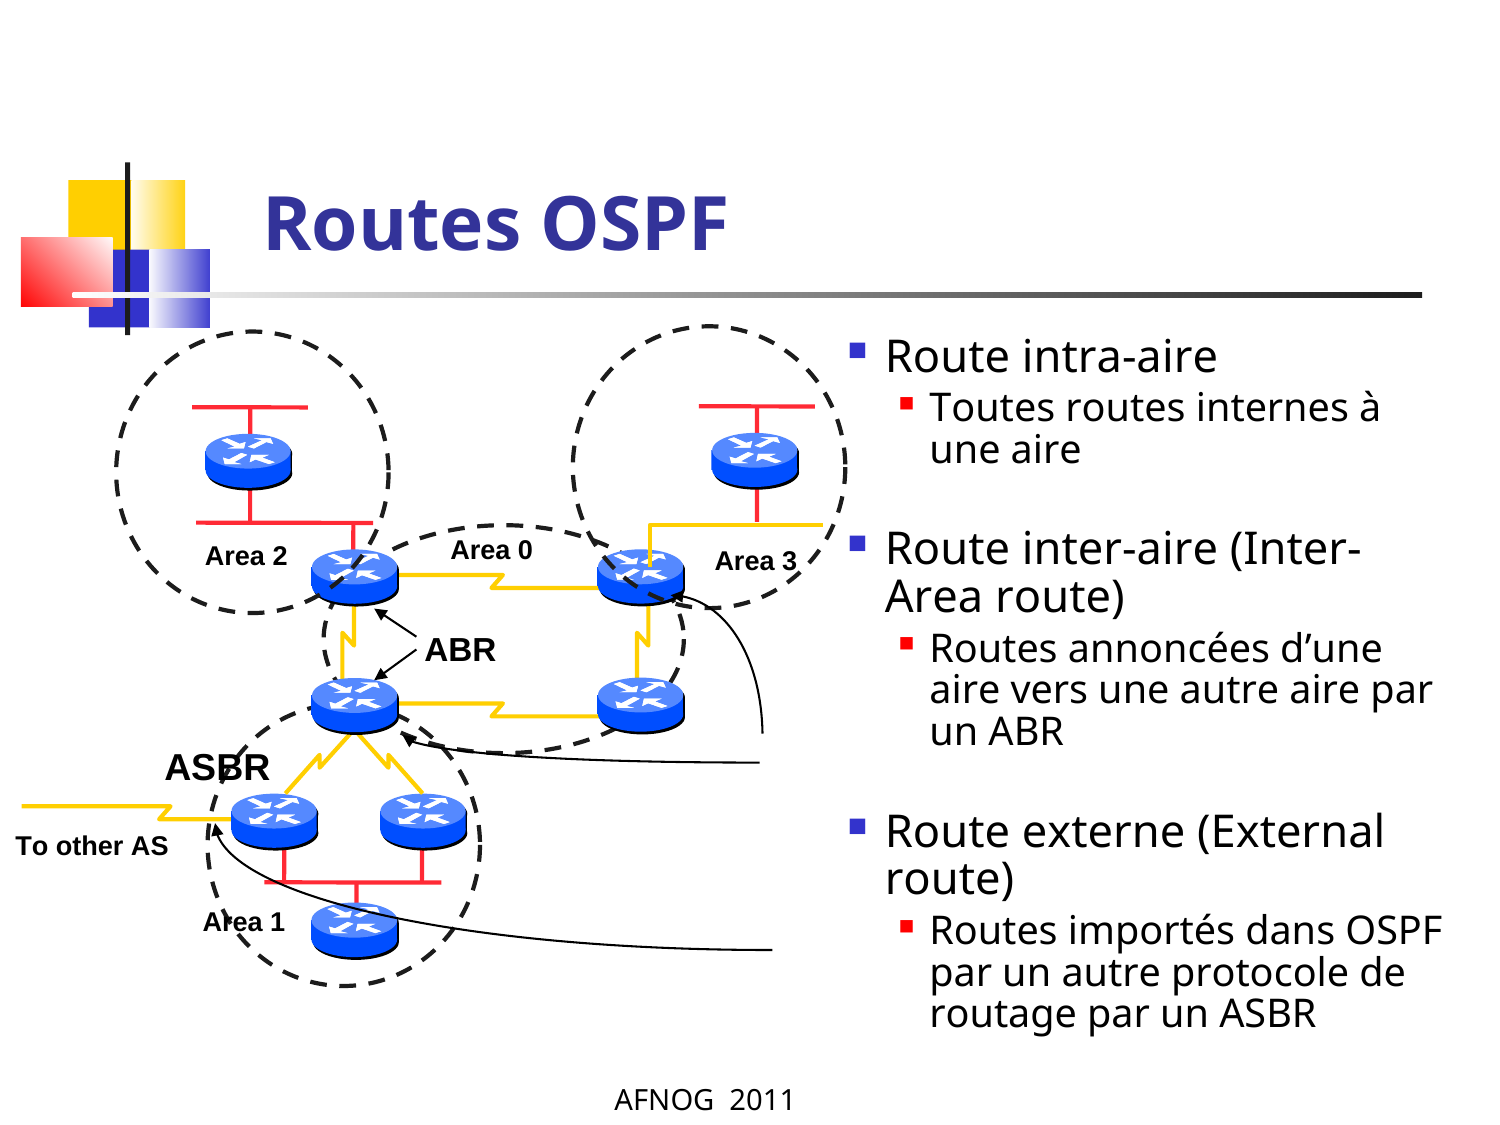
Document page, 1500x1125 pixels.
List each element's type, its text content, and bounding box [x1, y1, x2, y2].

text_box ASBR [149, 739, 286, 796]
text_box Area 1 [187, 900, 300, 945]
picture [308, 899, 405, 967]
picture [594, 674, 691, 741]
picture [683, 598, 691, 604]
text_box Area 0 [435, 527, 548, 573]
picture [377, 790, 474, 858]
text_box To other AS [0, 823, 184, 869]
picture [308, 546, 405, 613]
text_box AFNOG 2011 [468, 1050, 943, 1125]
text_box ABR [409, 624, 512, 677]
title Routes OSPF [188, 35, 1468, 276]
picture [308, 675, 405, 742]
picture [329, 899, 405, 918]
text_box Area 3 [699, 539, 813, 584]
list Route intra-aire Toutes routes internes à une aire Route inter-aire (Inter-Area route)‏ Routes annoncées d’une aire vers une autre aire par un ABR Route externe (External route)‏ Routes importés dans OSPF par un autre protocole de routage par un ASBR [832, 326, 1465, 1071]
picture [202, 431, 299, 498]
text_box Area 2 [190, 534, 303, 580]
picture [594, 546, 691, 613]
picture [708, 430, 805, 497]
picture [228, 790, 325, 858]
